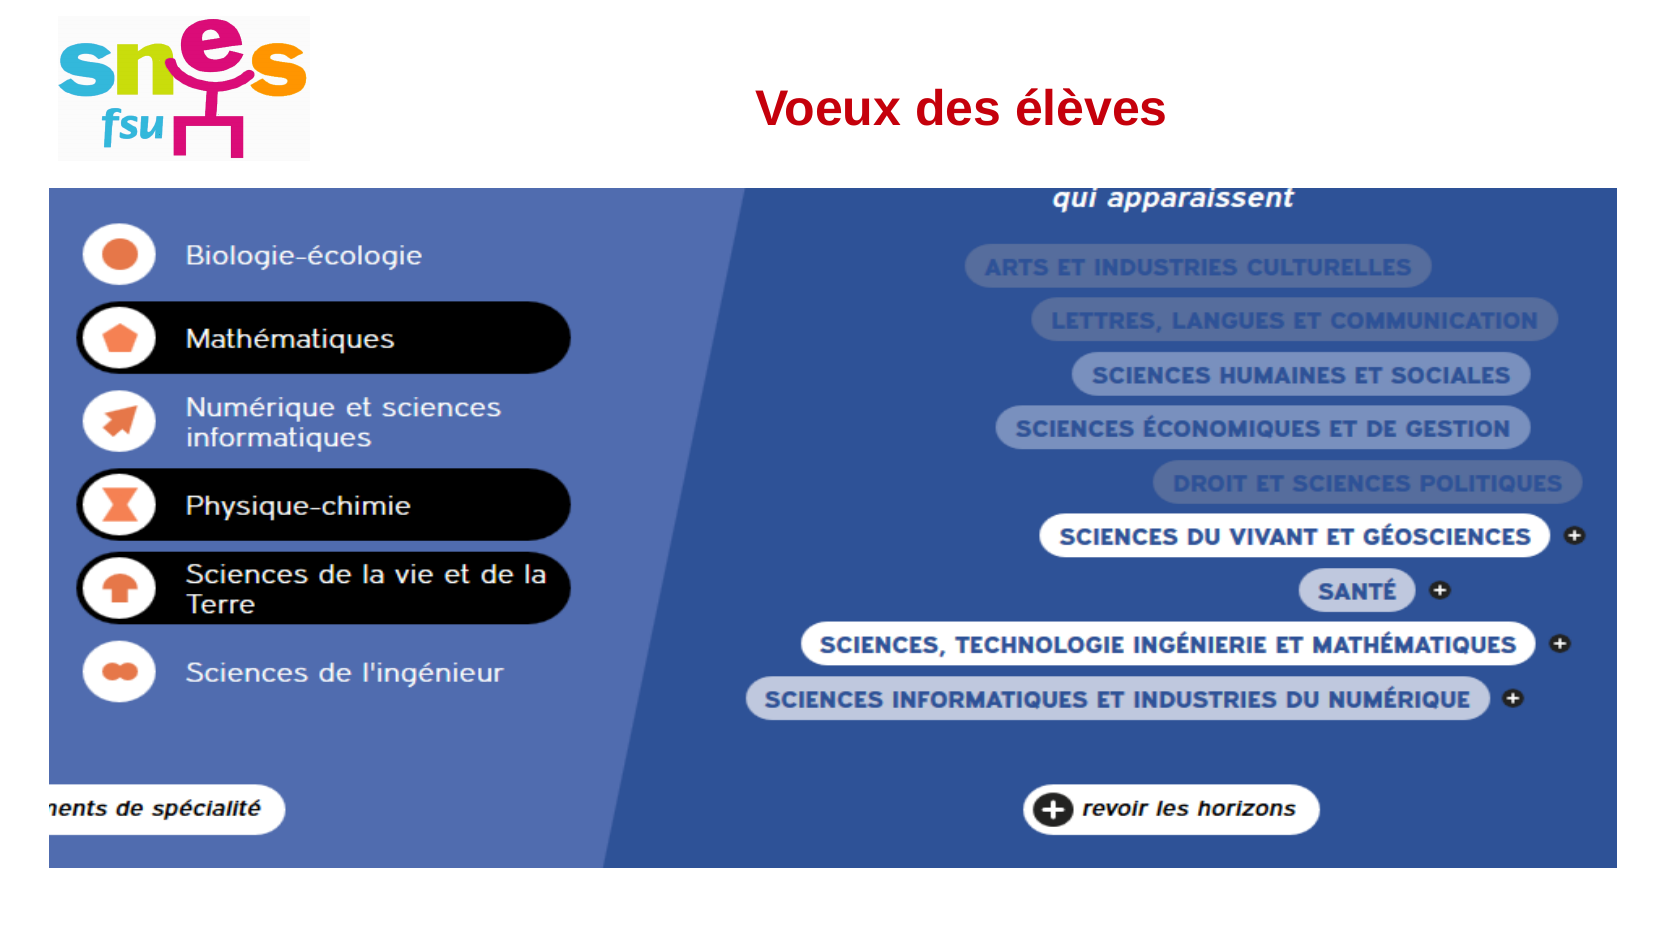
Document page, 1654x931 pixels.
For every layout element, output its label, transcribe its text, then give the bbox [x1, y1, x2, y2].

picture [49, 188, 1617, 869]
picture [58, 17, 310, 161]
text_box Voeux des élèves [293, 72, 1629, 156]
